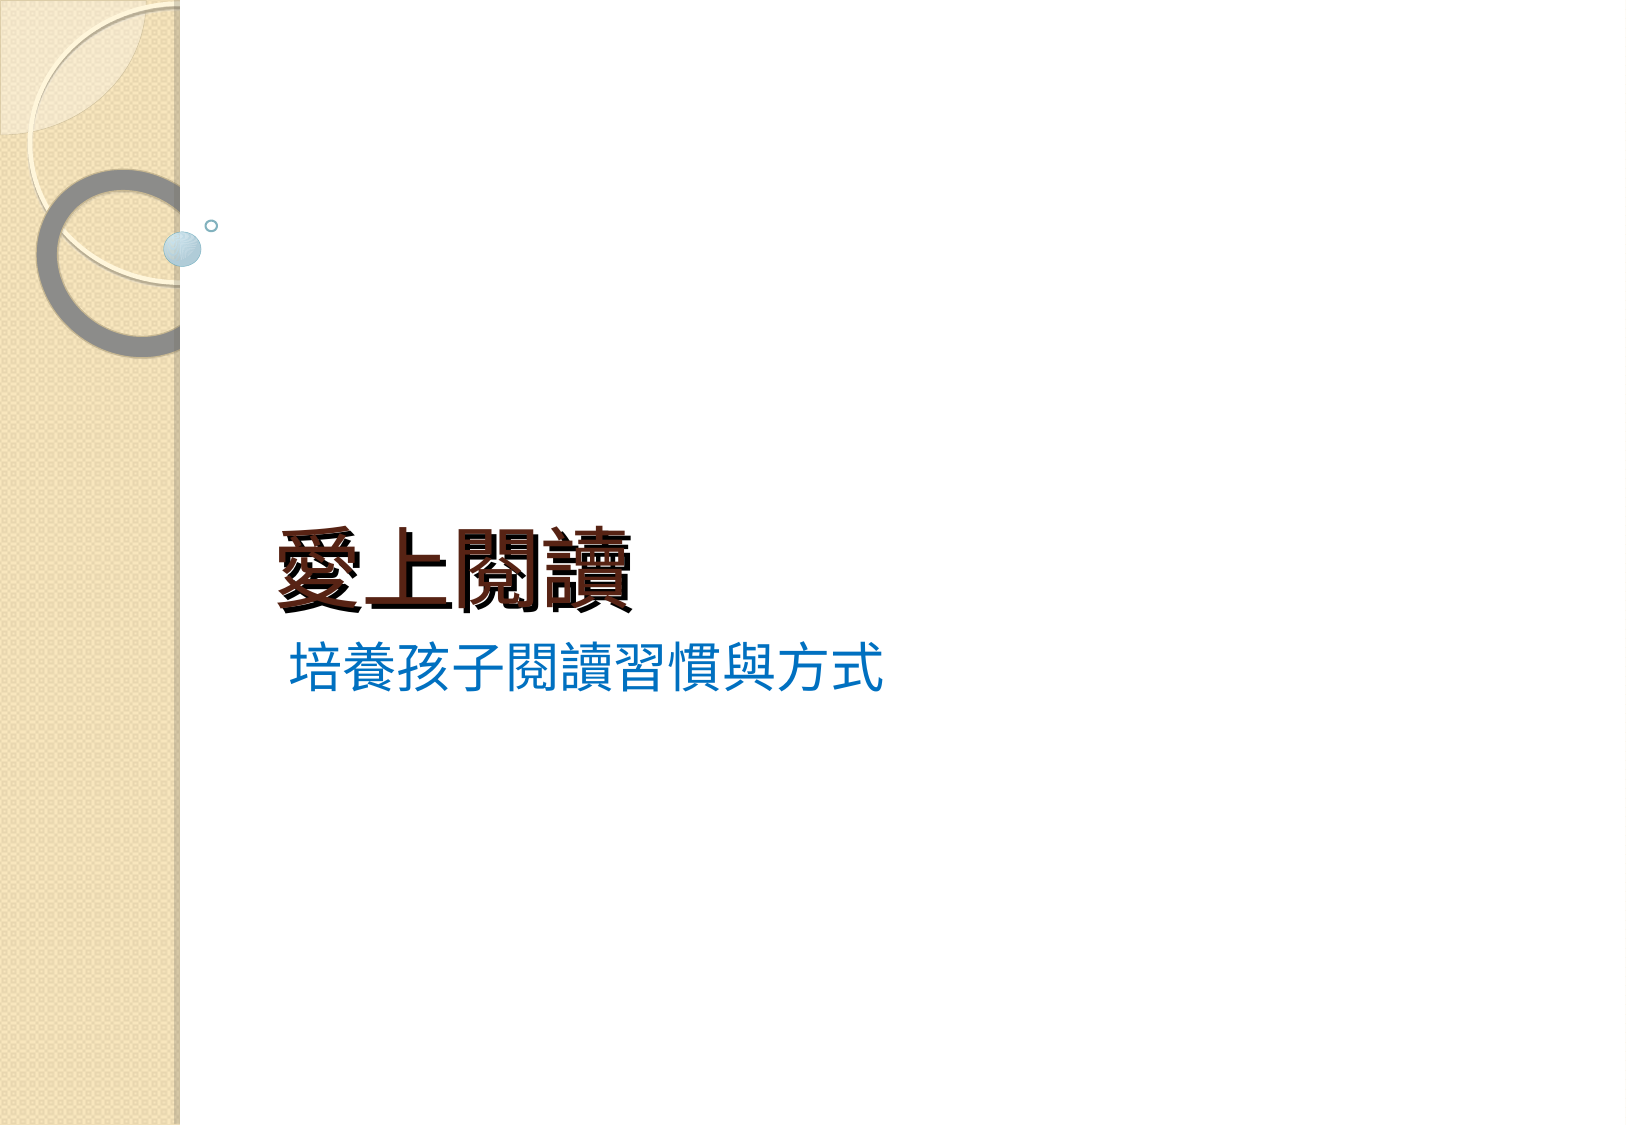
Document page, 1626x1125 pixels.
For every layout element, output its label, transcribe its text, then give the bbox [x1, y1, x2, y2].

subtitle 培養孩子閱讀習慣與方式 [269, 633, 1586, 921]
title 愛上閱讀 [257, 385, 1574, 627]
